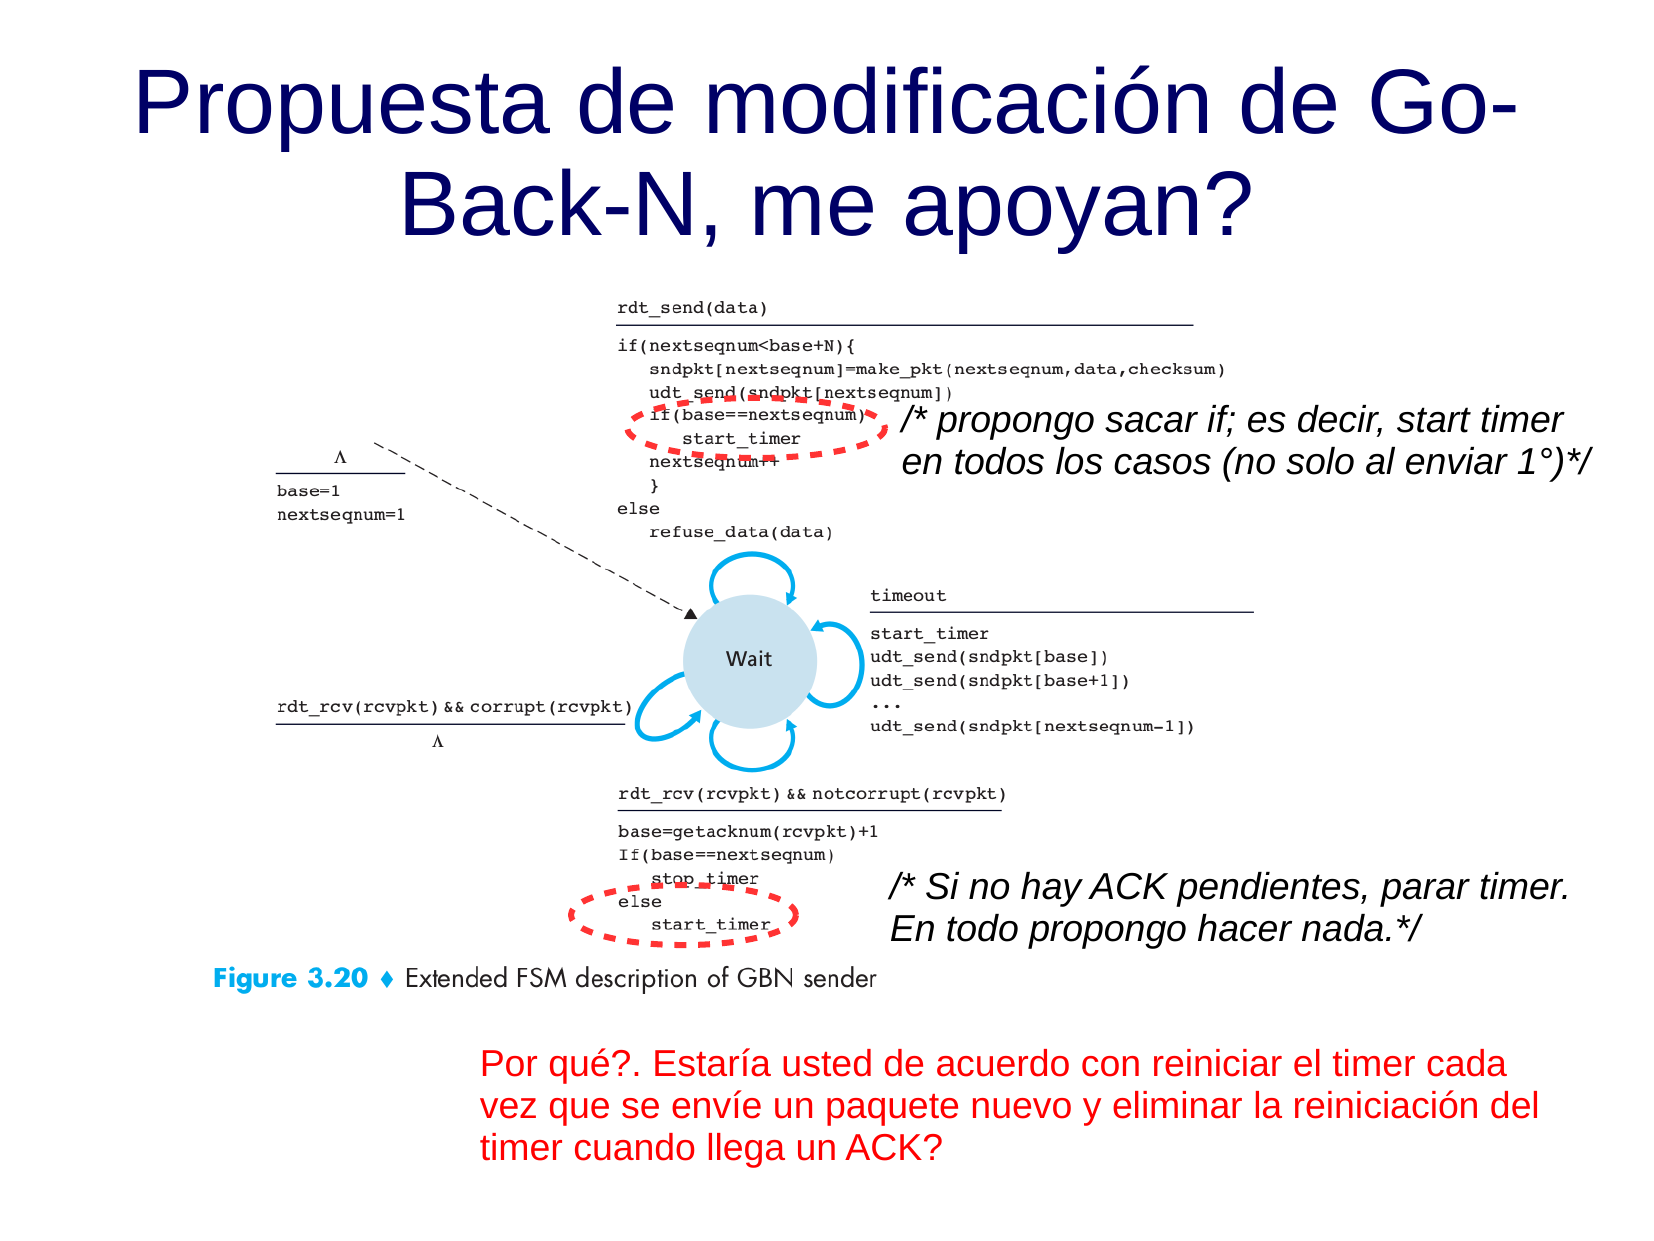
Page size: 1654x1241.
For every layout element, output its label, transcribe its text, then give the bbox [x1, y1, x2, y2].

picture [202, 290, 1263, 1010]
text_box Por qué?. Estaría usted de acuerdo con reiniciar el timer cada vez que se envíe un paquete nuevo y eliminar la reiniciación del timer cuando llega un ACK? [465, 1035, 1621, 1176]
text_box /* propongo sacar if; es decir, start timer en todos los casos (no solo al enviar 1°)*/ [886, 391, 1622, 491]
title Propuesta de modificación de Go-Back-N, me apoyan? [82, 49, 1571, 257]
text_box /* Si no hay ACK pendientes, parar timer. En todo propongo hacer nada.*/ [875, 858, 1611, 957]
